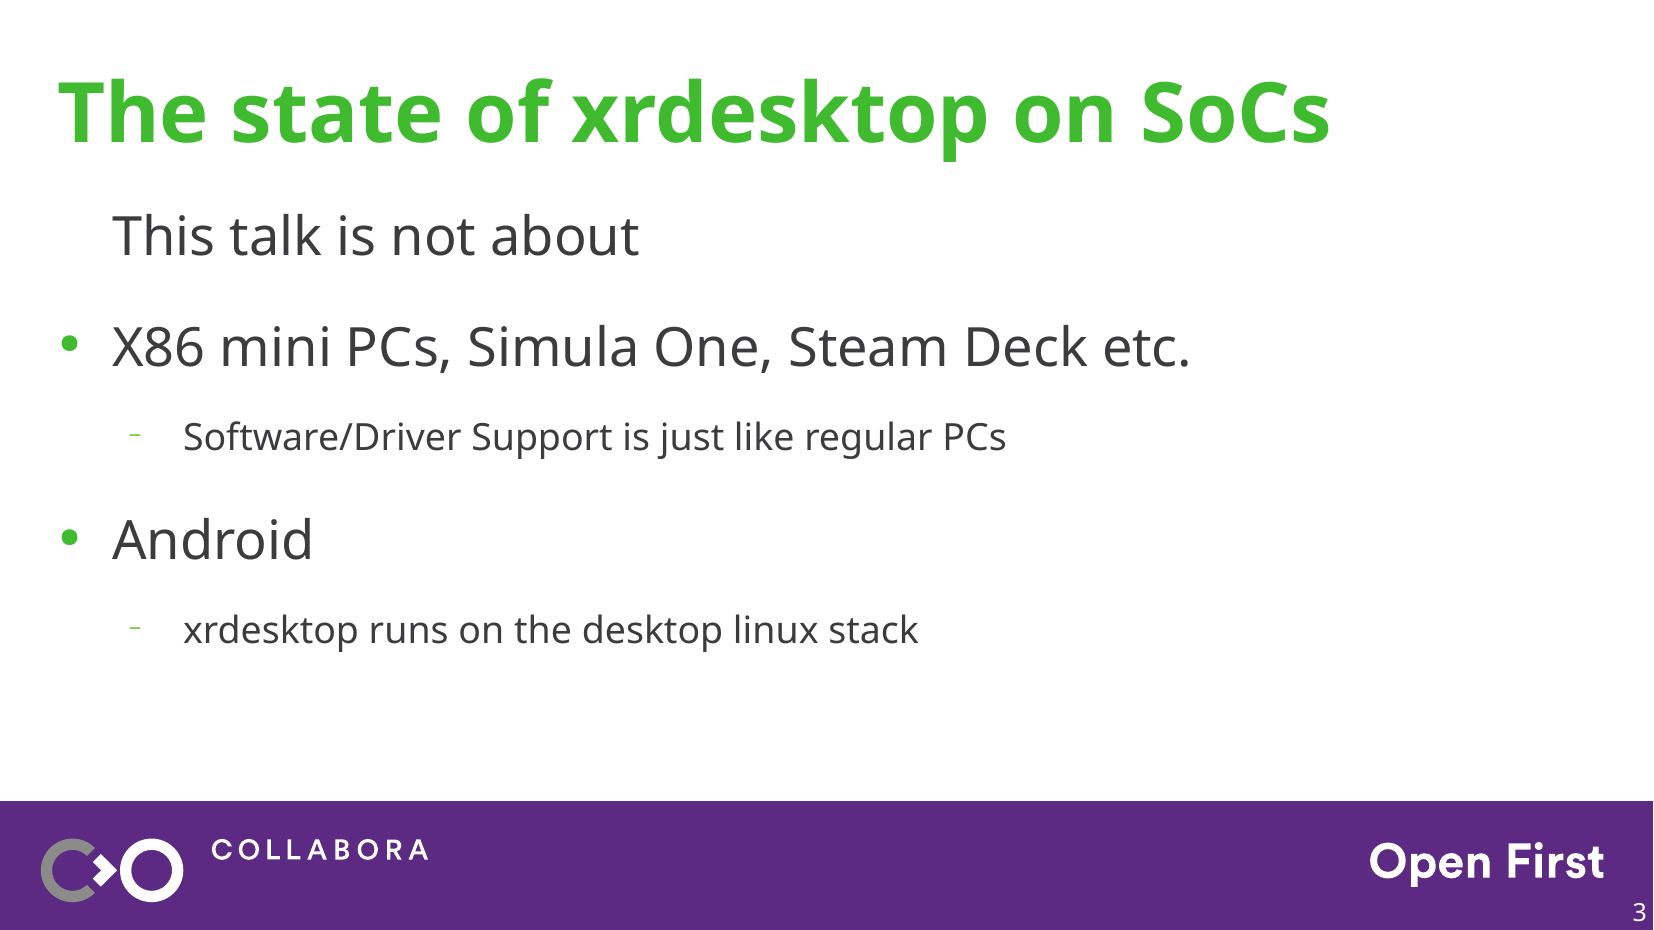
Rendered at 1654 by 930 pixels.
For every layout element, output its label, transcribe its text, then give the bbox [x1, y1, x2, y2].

list This talk is not about X86 mini PCs, Simula One, Steam Deck etc. Software/Driver Support is just like regular PCs Android xrdesktop runs on the desktop linux stack [41, 160, 1613, 804]
title The state of xrdesktop on SoCs [35, 61, 1608, 159]
